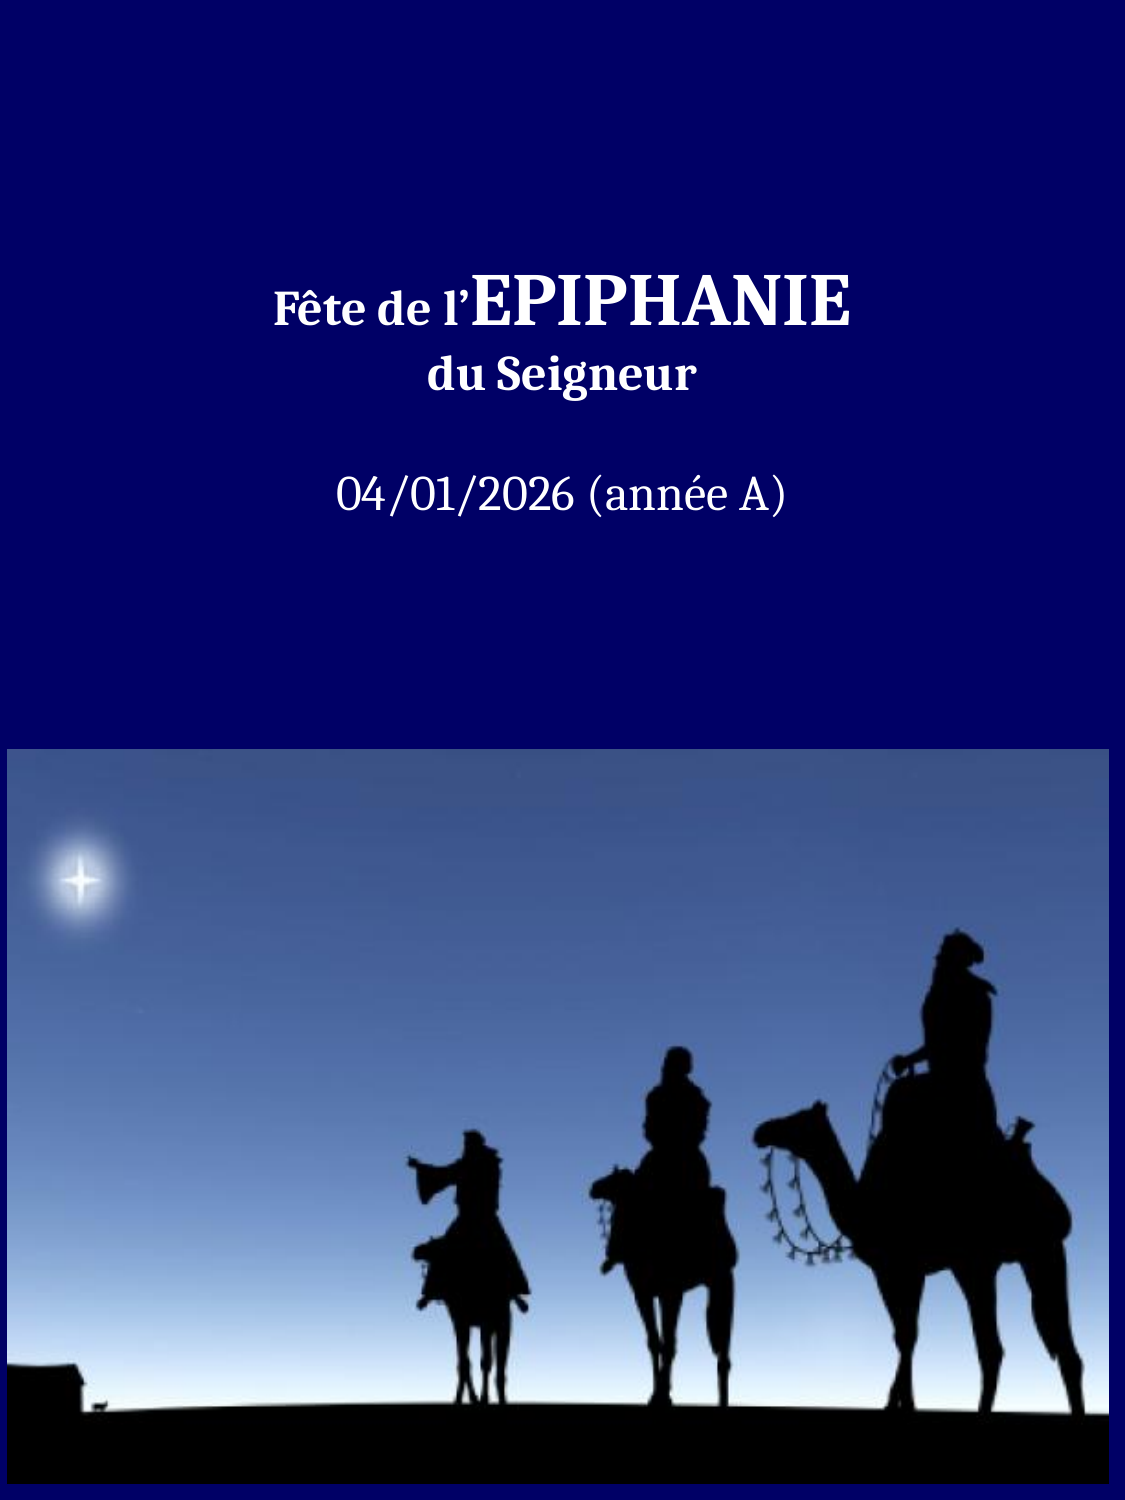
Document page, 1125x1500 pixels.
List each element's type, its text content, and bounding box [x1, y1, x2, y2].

text_box Fête de l’EPIPHANIE du Seigneur 04/01/2026 (année A) [0, 243, 1125, 529]
picture [7, 749, 1109, 1484]
